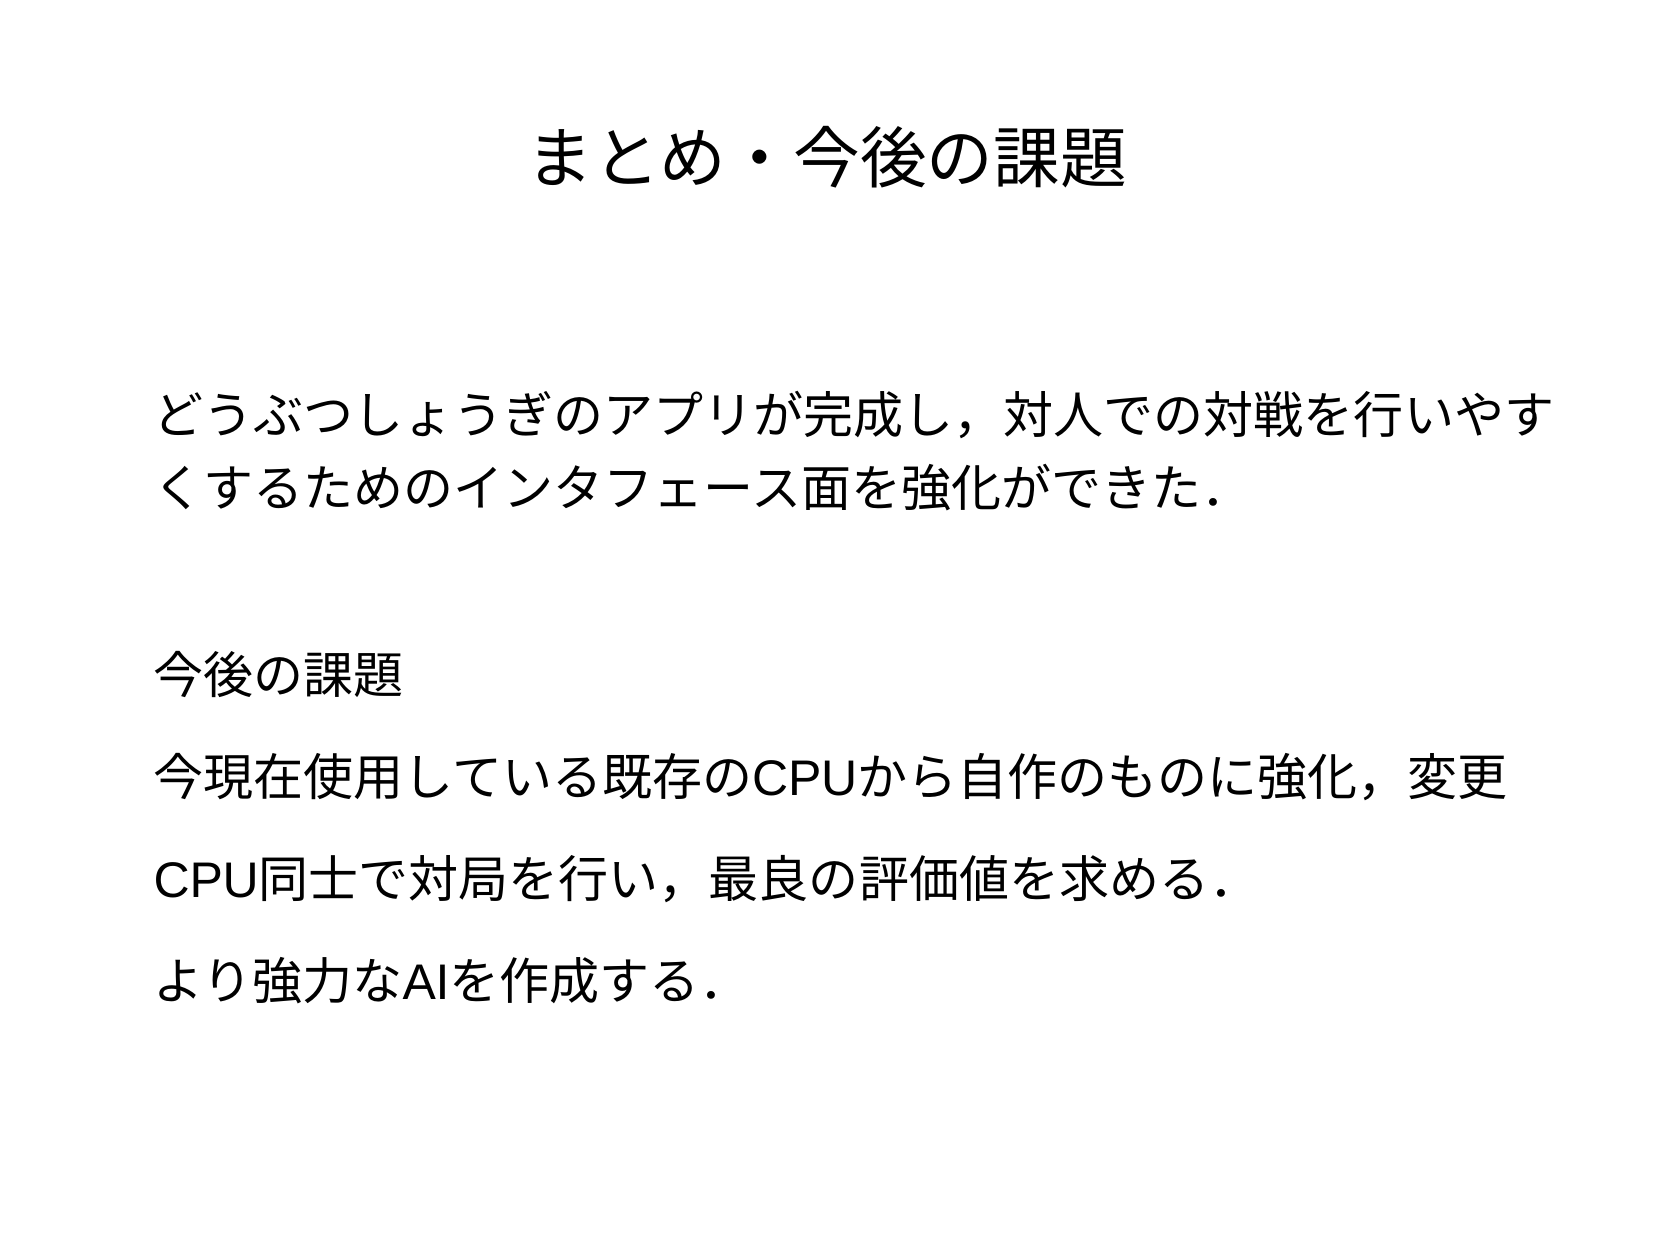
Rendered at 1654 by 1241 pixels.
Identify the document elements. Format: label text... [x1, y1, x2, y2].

list どうぶつしょうぎのアプリが完成し，対人での対戦を行いやすくするためのインタフェース面を強化ができた． 今後の課題 今現在使用している既存のCPUから自作のものに強化，変更 CPU同士で対局を行い，最良の評価値を求める． より強力なAIを作成する． [82, 290, 1571, 1109]
title まとめ・今後の課題 [82, 49, 1571, 257]
